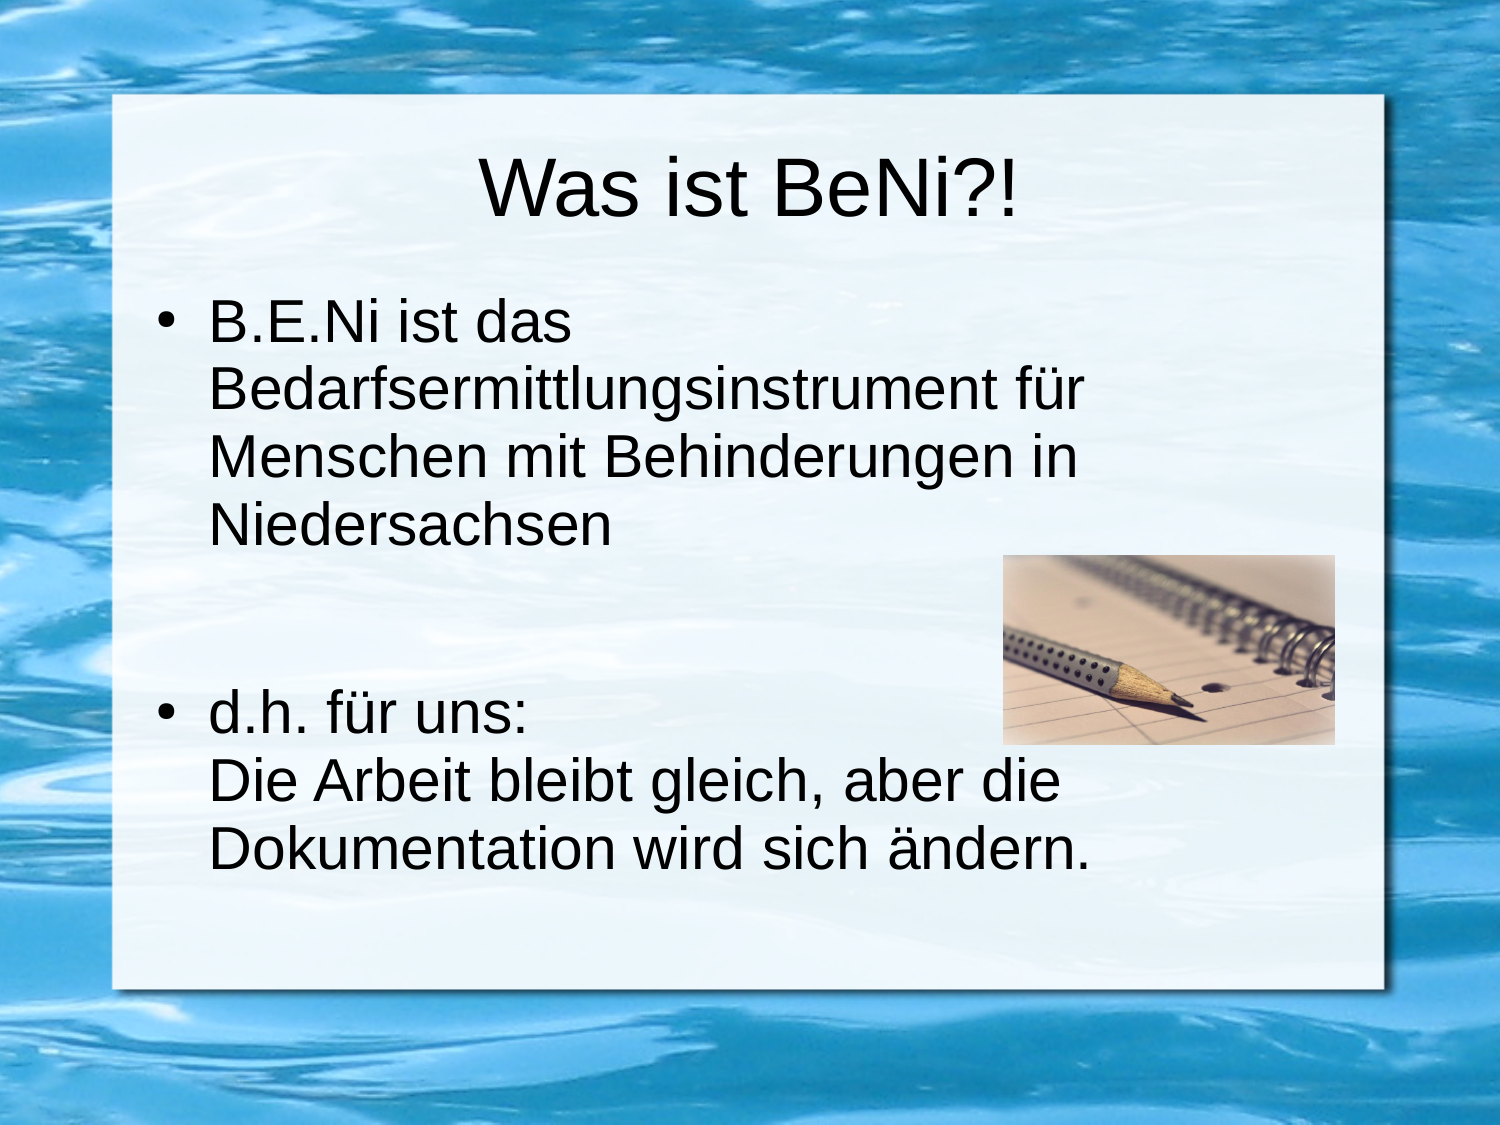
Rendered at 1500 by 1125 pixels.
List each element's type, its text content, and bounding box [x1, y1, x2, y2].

title Was ist BeNi?! [133, 107, 1367, 268]
list B.E.Ni ist das Bedarfsermittlungsinstrument für Menschen mit Behinderungen in Niedersachsen d.h. für uns: Die Arbeit bleibt gleich, aber die Dokumentation wird sich ändern. [137, 287, 1371, 957]
picture [0, 0, 1500, 1125]
